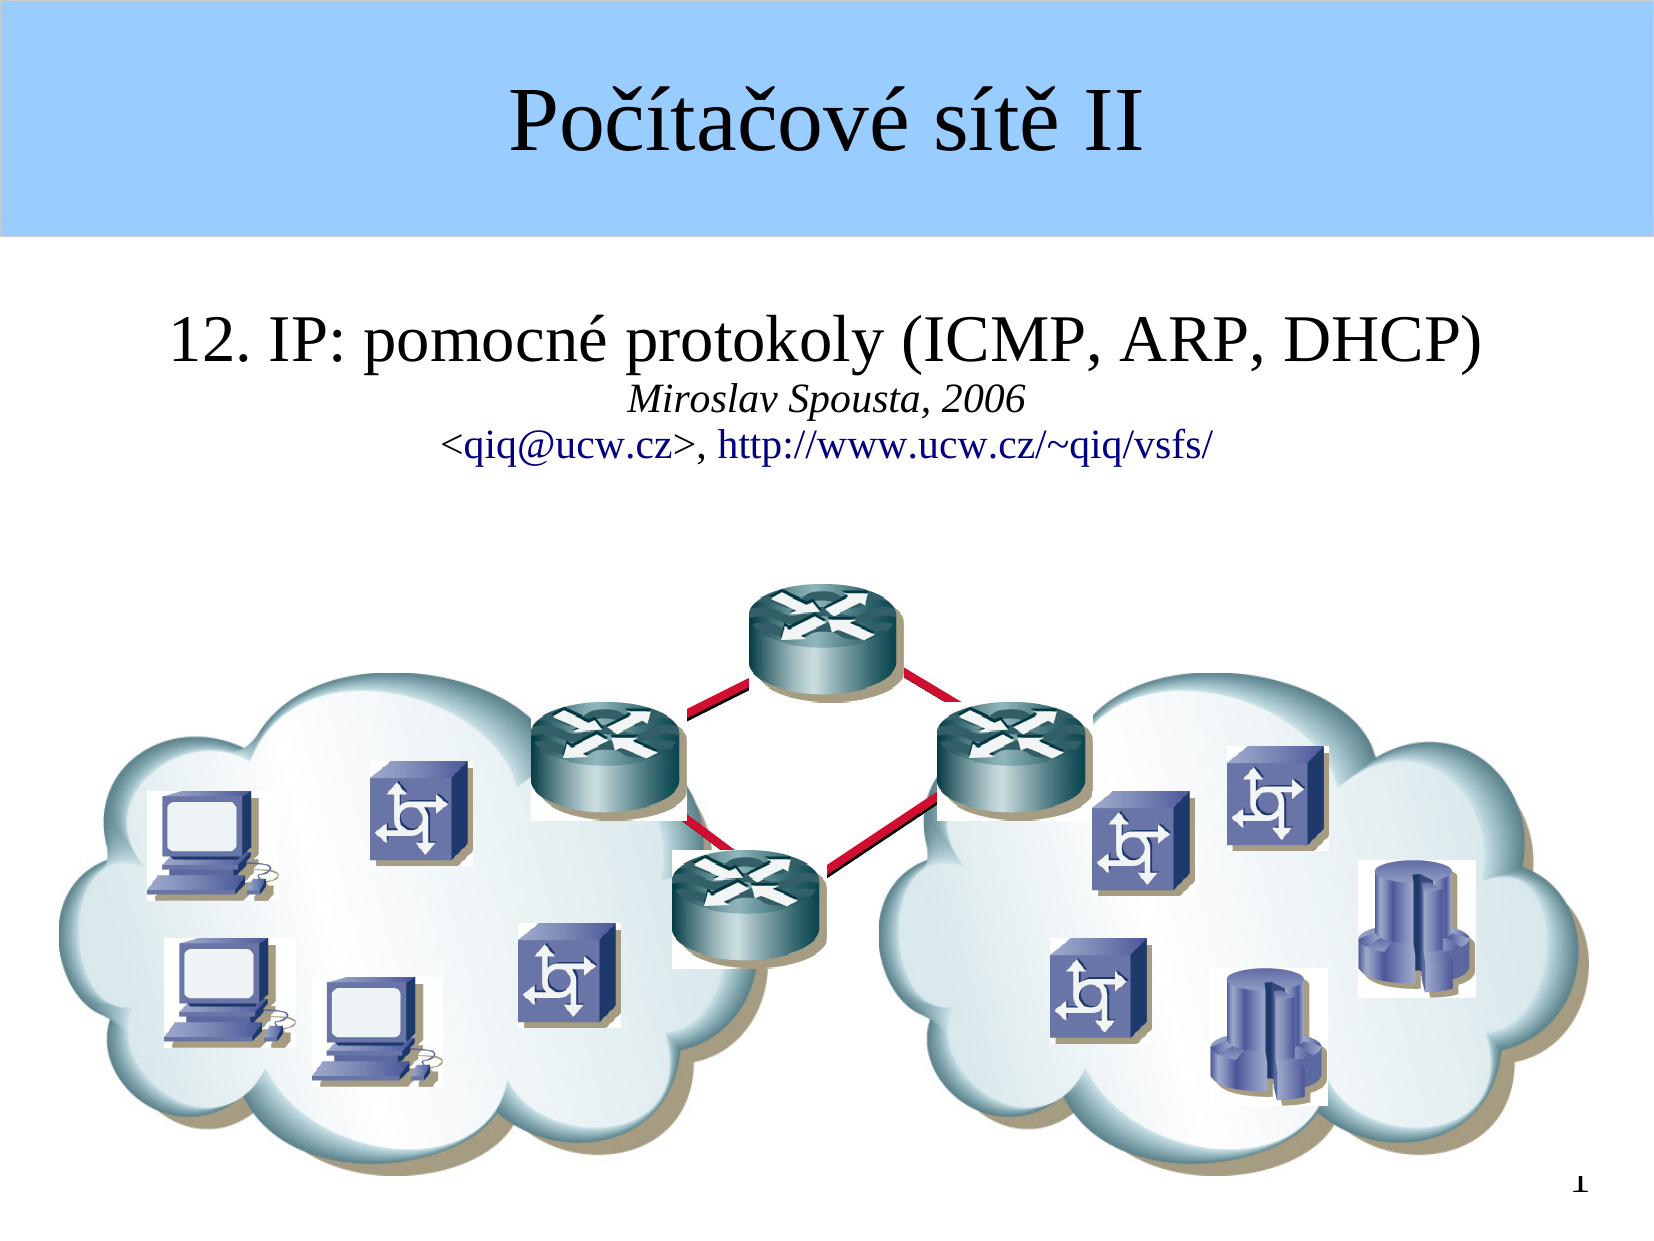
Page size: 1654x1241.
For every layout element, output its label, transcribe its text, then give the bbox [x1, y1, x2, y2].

picture [59, 584, 1589, 1176]
text_box 12. IP: pomocné protokoly (ICMP, ARP, DHCP) Miroslav Spousta, 2006 <qiq@ucw.cz>, http://www.ucw.cz/~qiq/vsfs/ [0, 237, 1654, 532]
title Počítačové sítě II [0, 2, 1654, 237]
